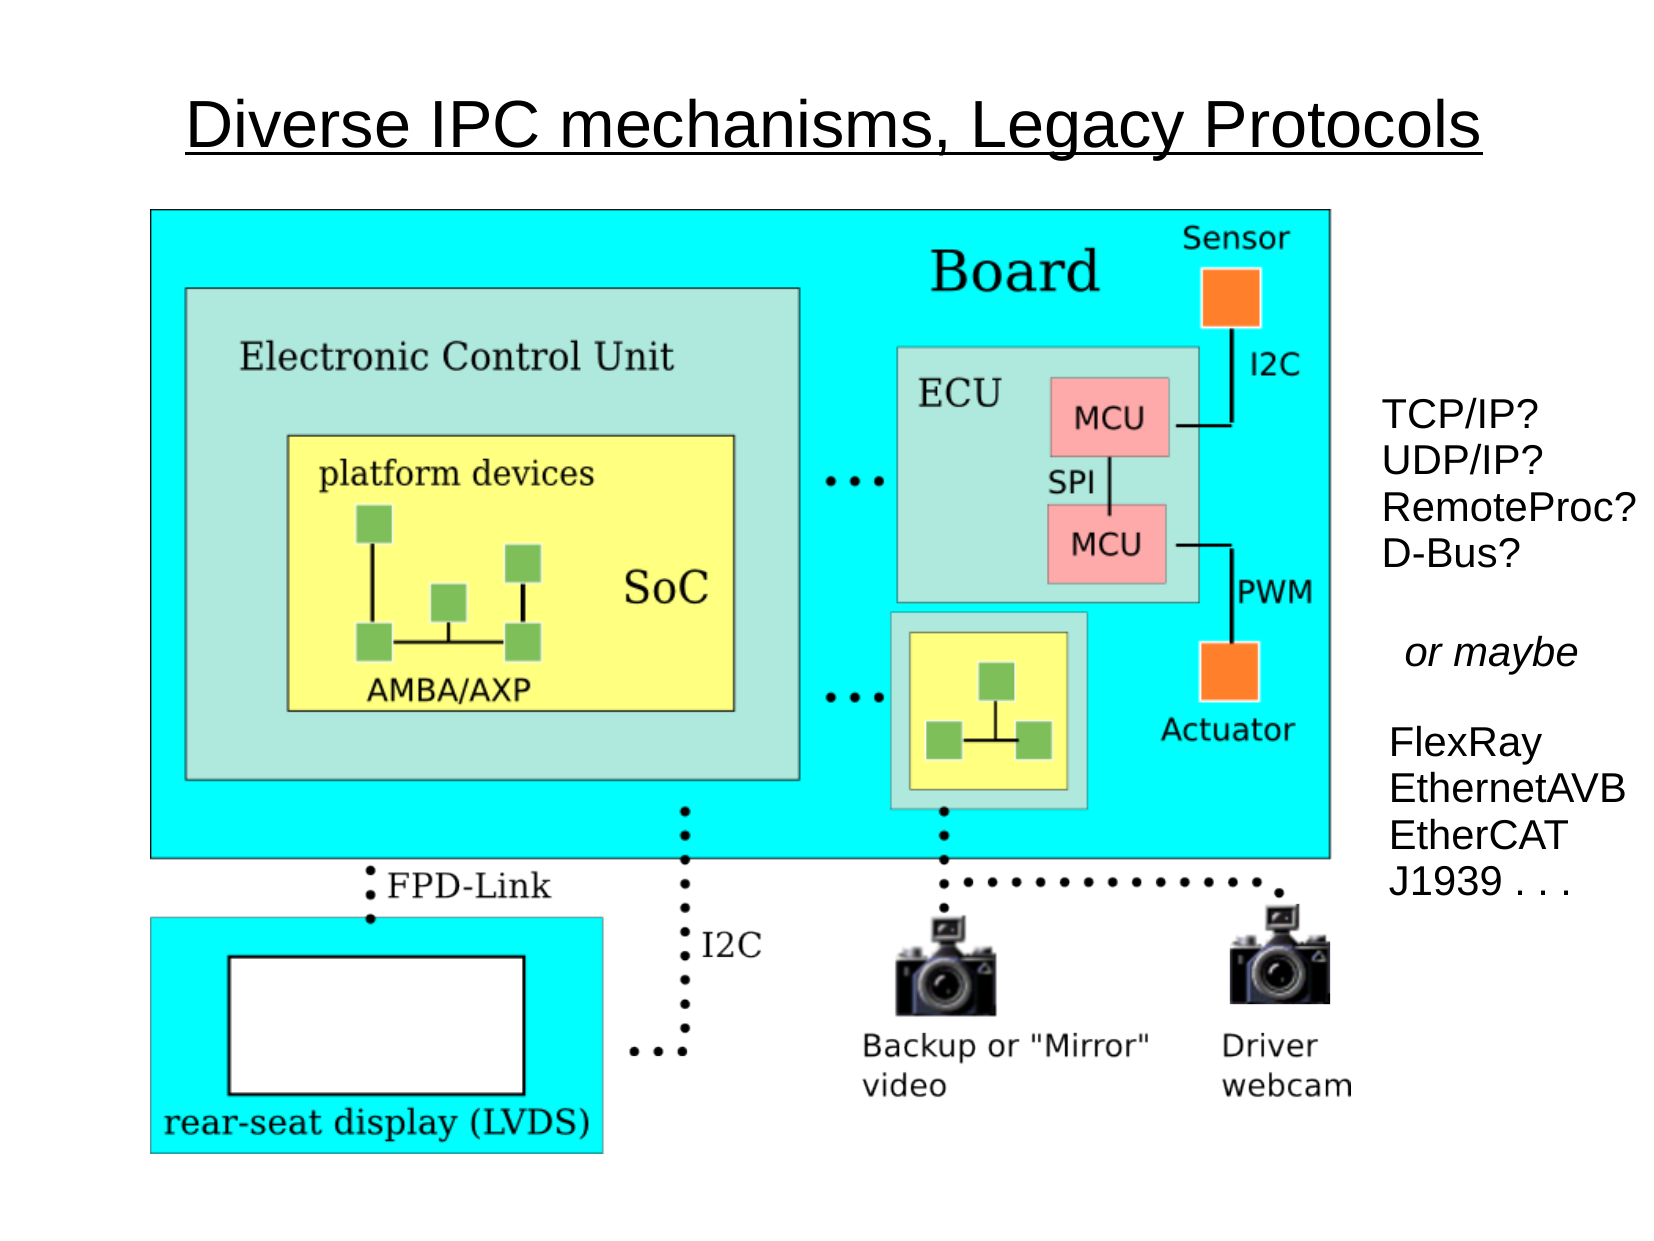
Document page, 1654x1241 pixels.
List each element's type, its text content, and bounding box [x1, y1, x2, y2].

text_box FlexRay EthernetAVB EtherCAT J1939 . . . [1374, 711, 1654, 912]
title Diverse IPC mechanisms, Legacy Protocols [90, 21, 1579, 229]
text_box or maybe [1389, 621, 1594, 683]
picture [150, 229, 1351, 1154]
text_box TCP/IP? UDP/IP? RemoteProc? D-Bus? [1366, 383, 1654, 637]
